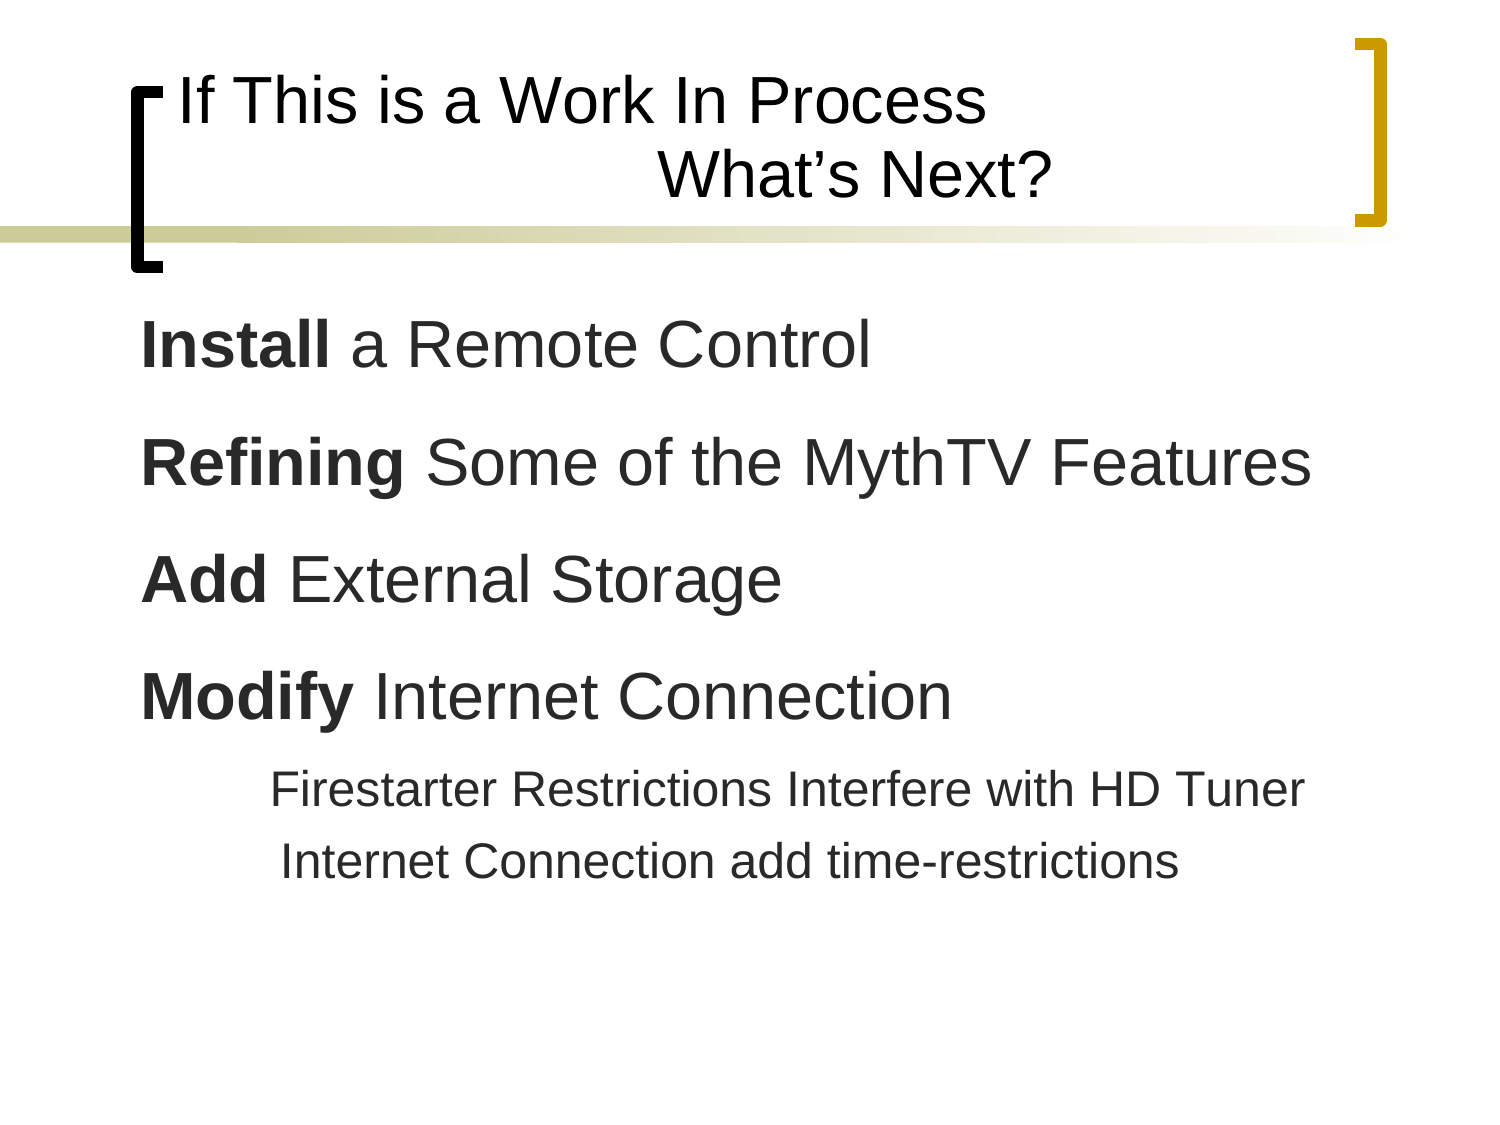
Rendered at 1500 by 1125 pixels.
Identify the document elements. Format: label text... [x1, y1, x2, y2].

list Install a Remote Control Refining Some of the MythTV Features Add External Storage Modify Internet Connection Firestarter Restrictions Interfere with HD Tuner Internet Connection add time-restrictions [124, 299, 1438, 964]
title If This is a Work In Process What’s Next? [162, 46, 1201, 229]
